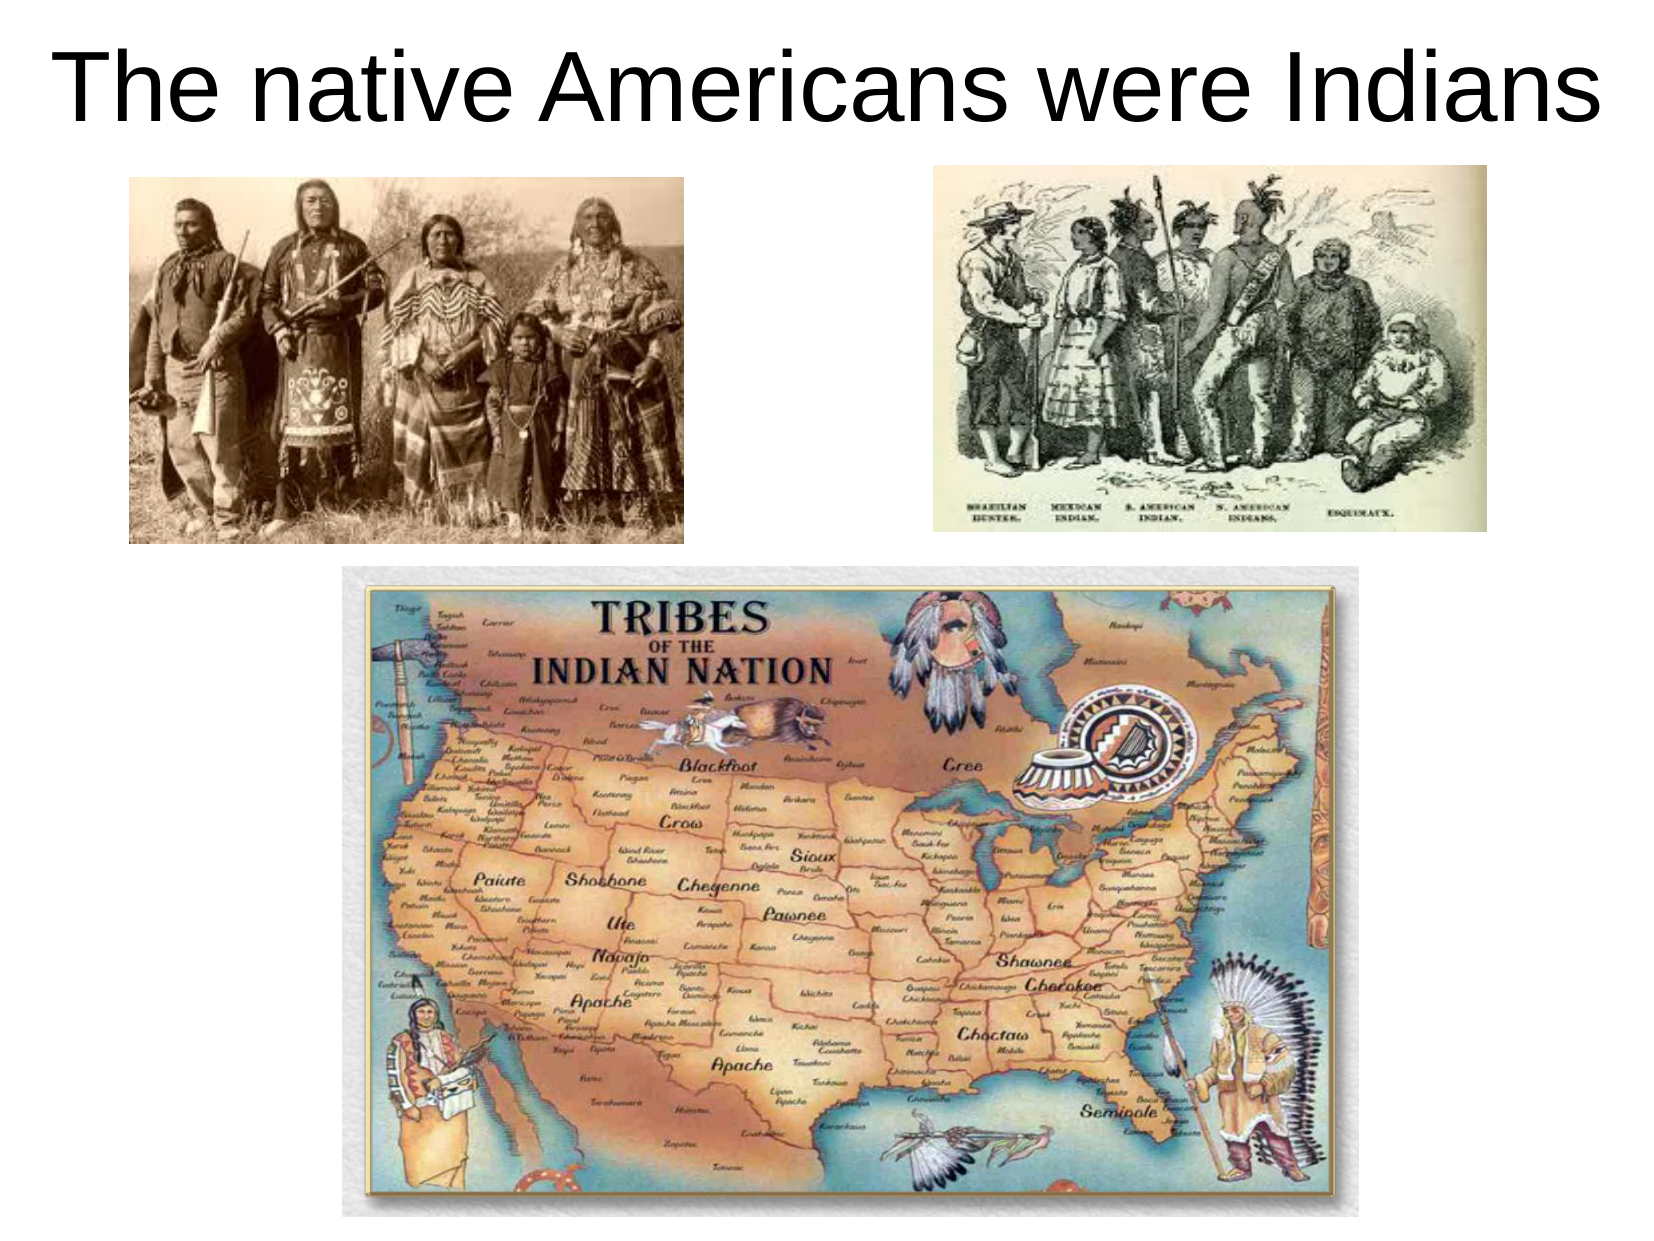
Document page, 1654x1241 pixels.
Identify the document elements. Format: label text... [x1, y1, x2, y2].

text_box The native Americans were Indians [35, 23, 1641, 151]
picture [342, 566, 1359, 1217]
picture [129, 177, 684, 544]
picture [933, 165, 1487, 532]
